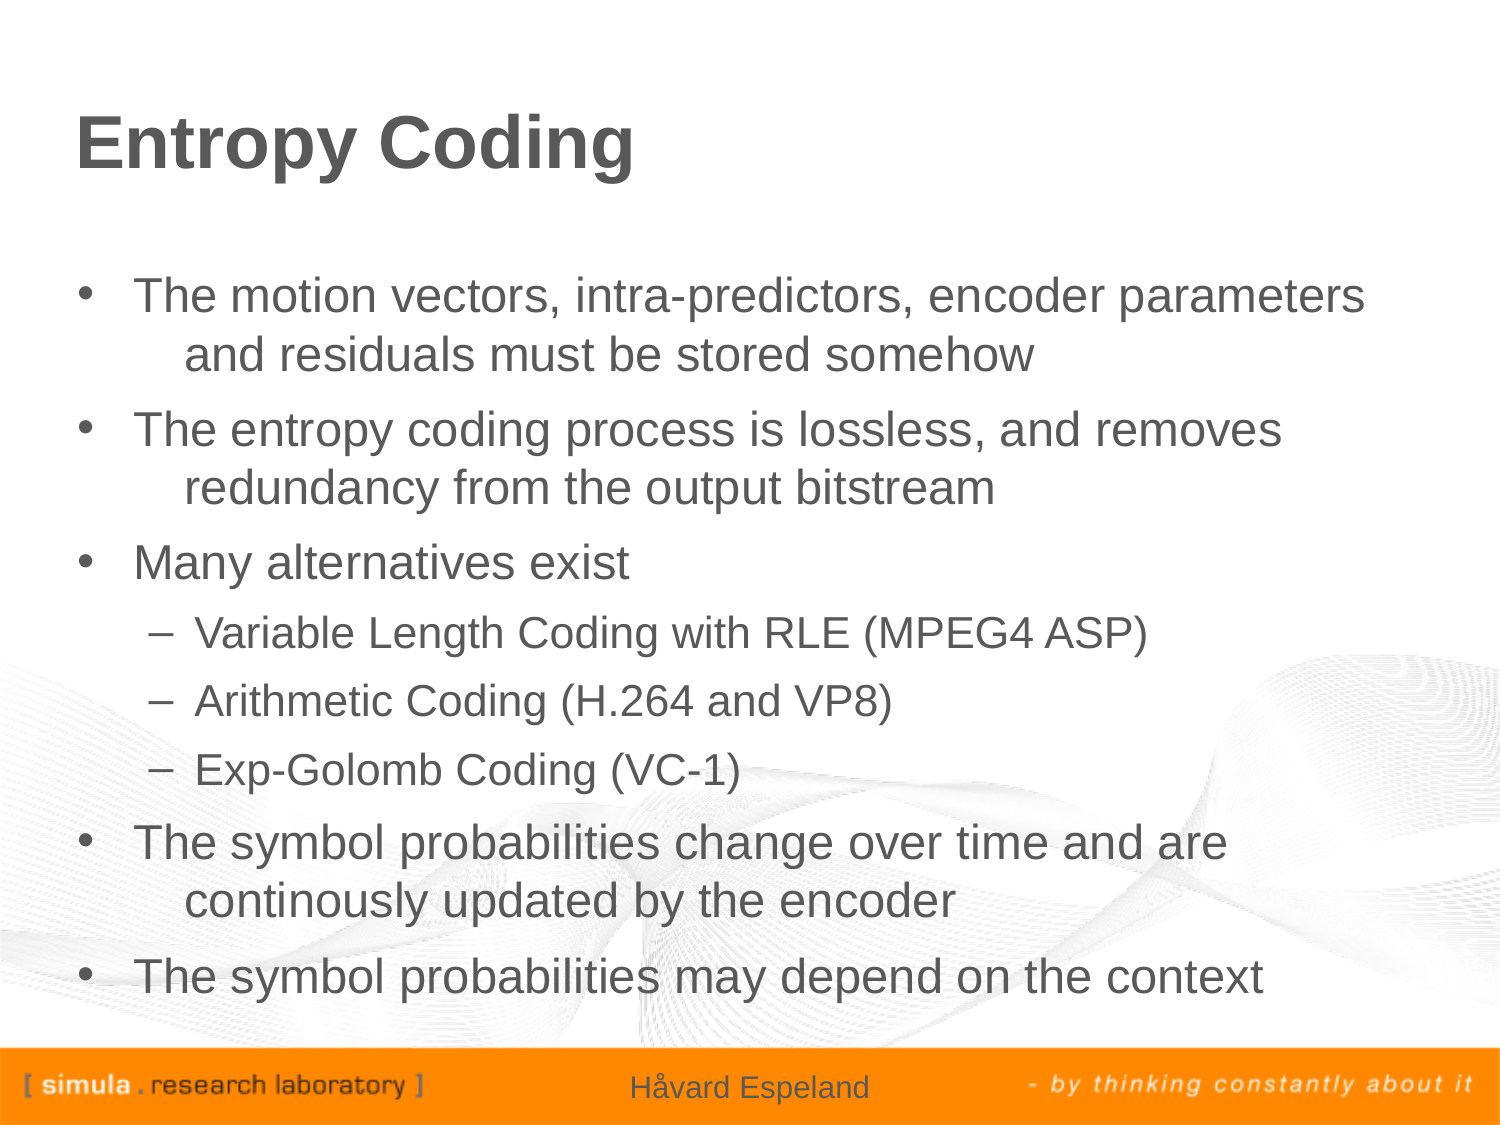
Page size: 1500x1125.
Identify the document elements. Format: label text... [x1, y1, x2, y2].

title Entropy Coding [75, 52, 1425, 226]
list The motion vectors, intra-predictors, encoder parameters and residuals must be stored somehow The entropy coding process is lossless, and removes redundancy from the output bitstream Many alternatives exist Variable Length Coding with RLE (MPEG4 ASP) Arithmetic Coding (H.264 and VP8) Exp-Golomb Coding (VC-1) The symbol probabilities change over time and are continously updated by the encoder The symbol probabilities may depend on the context [75, 263, 1425, 1006]
picture [0, 654, 1500, 1125]
